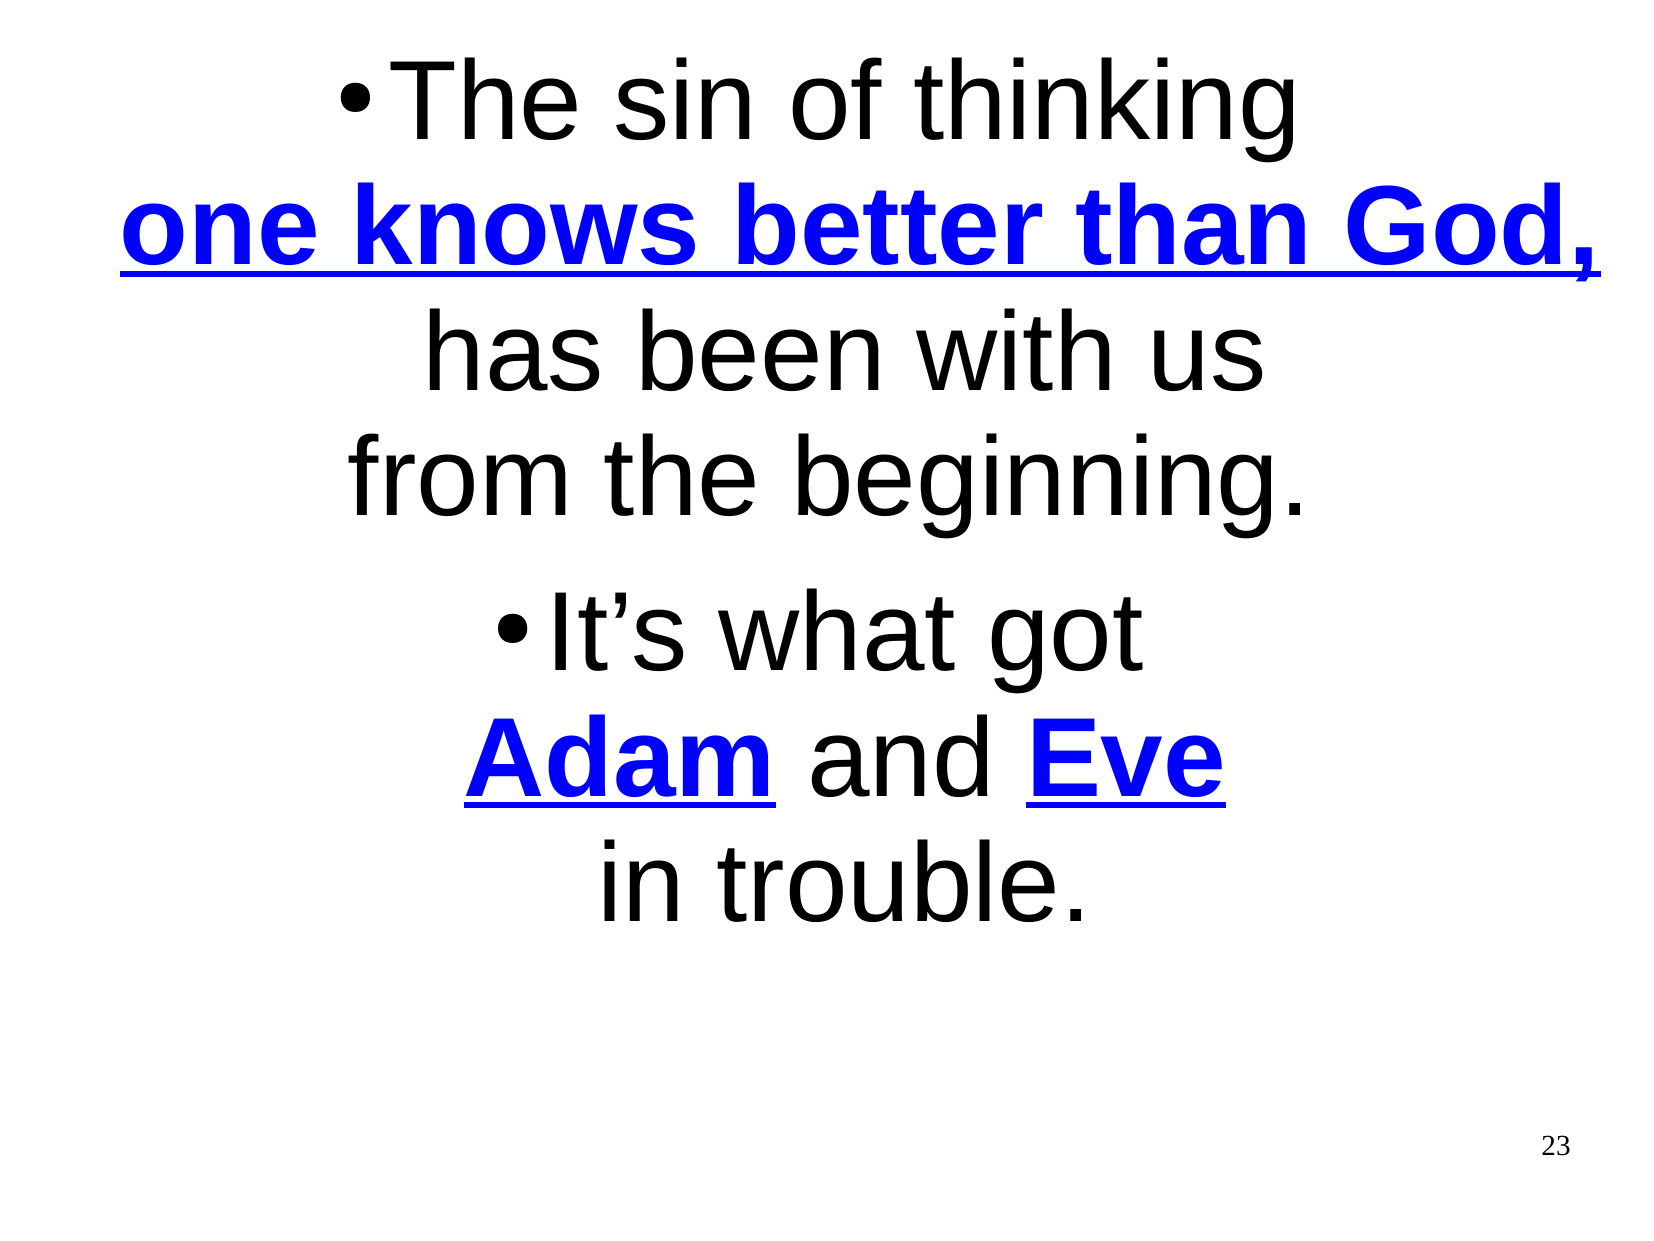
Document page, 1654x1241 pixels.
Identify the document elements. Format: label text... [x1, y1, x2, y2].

list The sin of thinking one knows better than God, has been with us from the beginning. It’s what got Adam and Eve in trouble. [37, 37, 1613, 1238]
